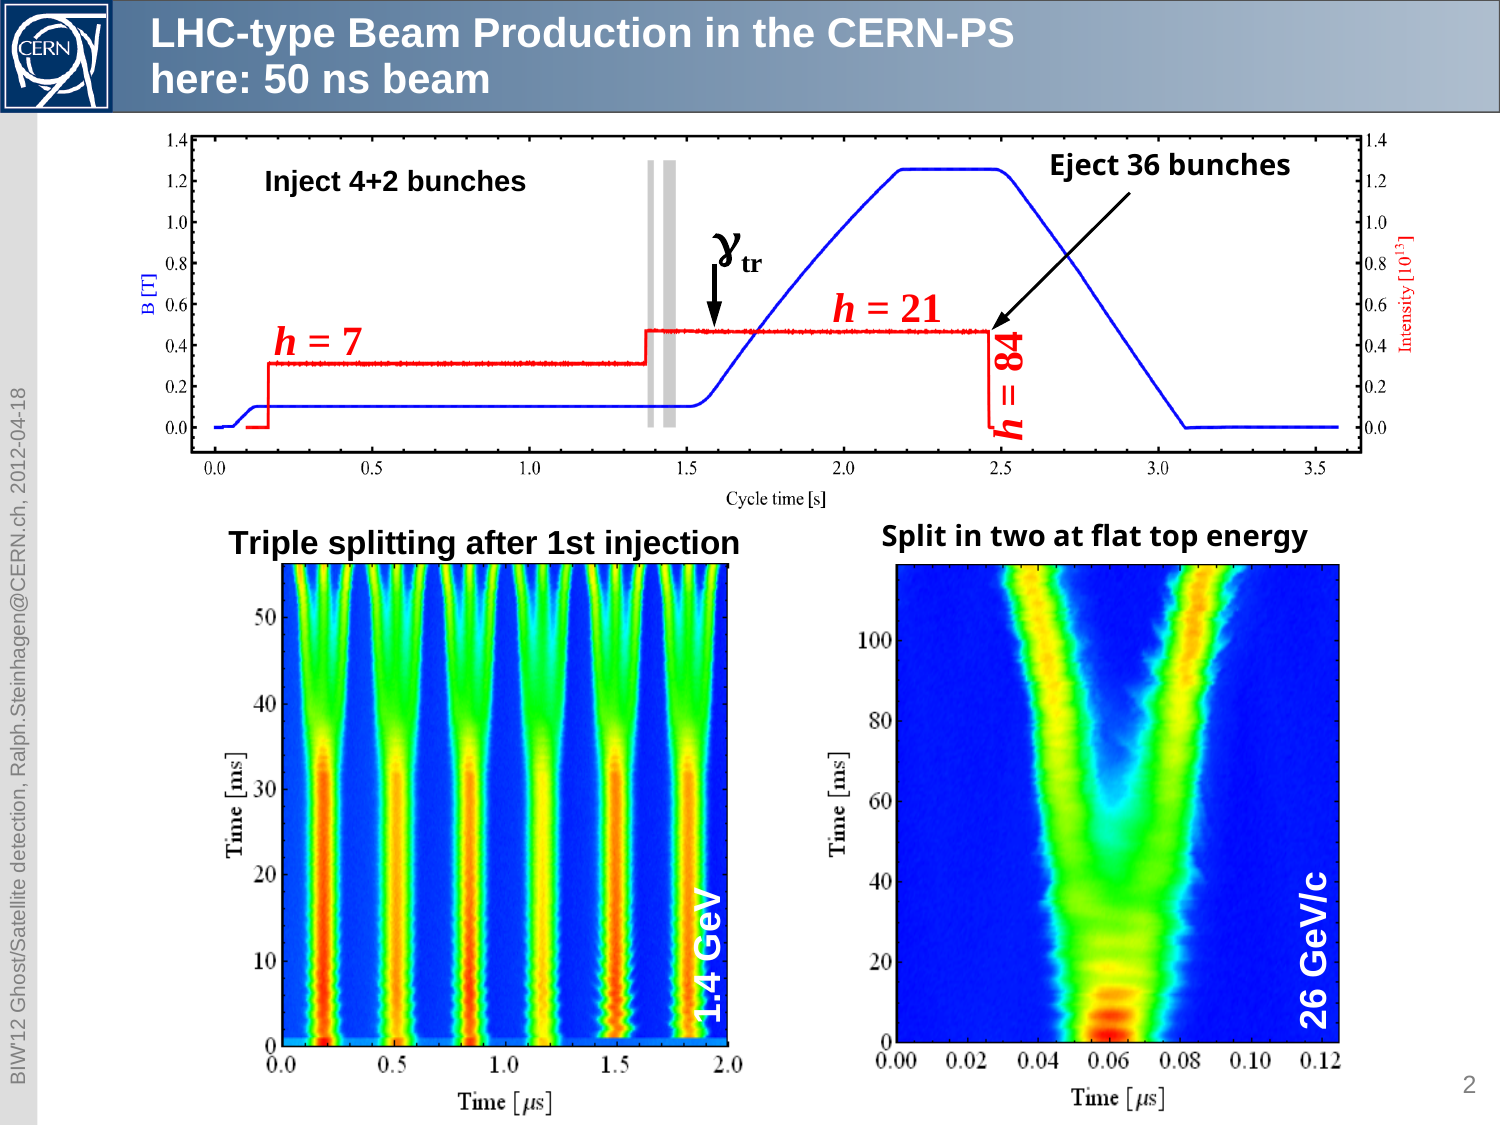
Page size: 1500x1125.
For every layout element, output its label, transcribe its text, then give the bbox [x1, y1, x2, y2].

picture [221, 569, 745, 1117]
text_box Inject 4+2 bunches [201, 155, 590, 205]
text_box 1.4 GeV [675, 826, 735, 1040]
picture [824, 564, 1345, 1114]
picture [0, 0, 113, 113]
text_box h = 21 [806, 273, 969, 339]
picture [137, 122, 1415, 509]
text_box h = 84 [973, 298, 1039, 474]
text_box Eject 36 bunches [991, 139, 1350, 189]
text_box Triple splitting after 1st injection [182, 513, 788, 569]
text_box Split in two at flat top energy [866, 509, 1438, 560]
text_box h = 7 [237, 306, 399, 372]
text_box 26 GeV/c [1281, 832, 1342, 1046]
text_box gtr [679, 201, 798, 286]
title LHC-type Beam Production in the CERN-PS here: 50 ns beam [150, 0, 1201, 113]
